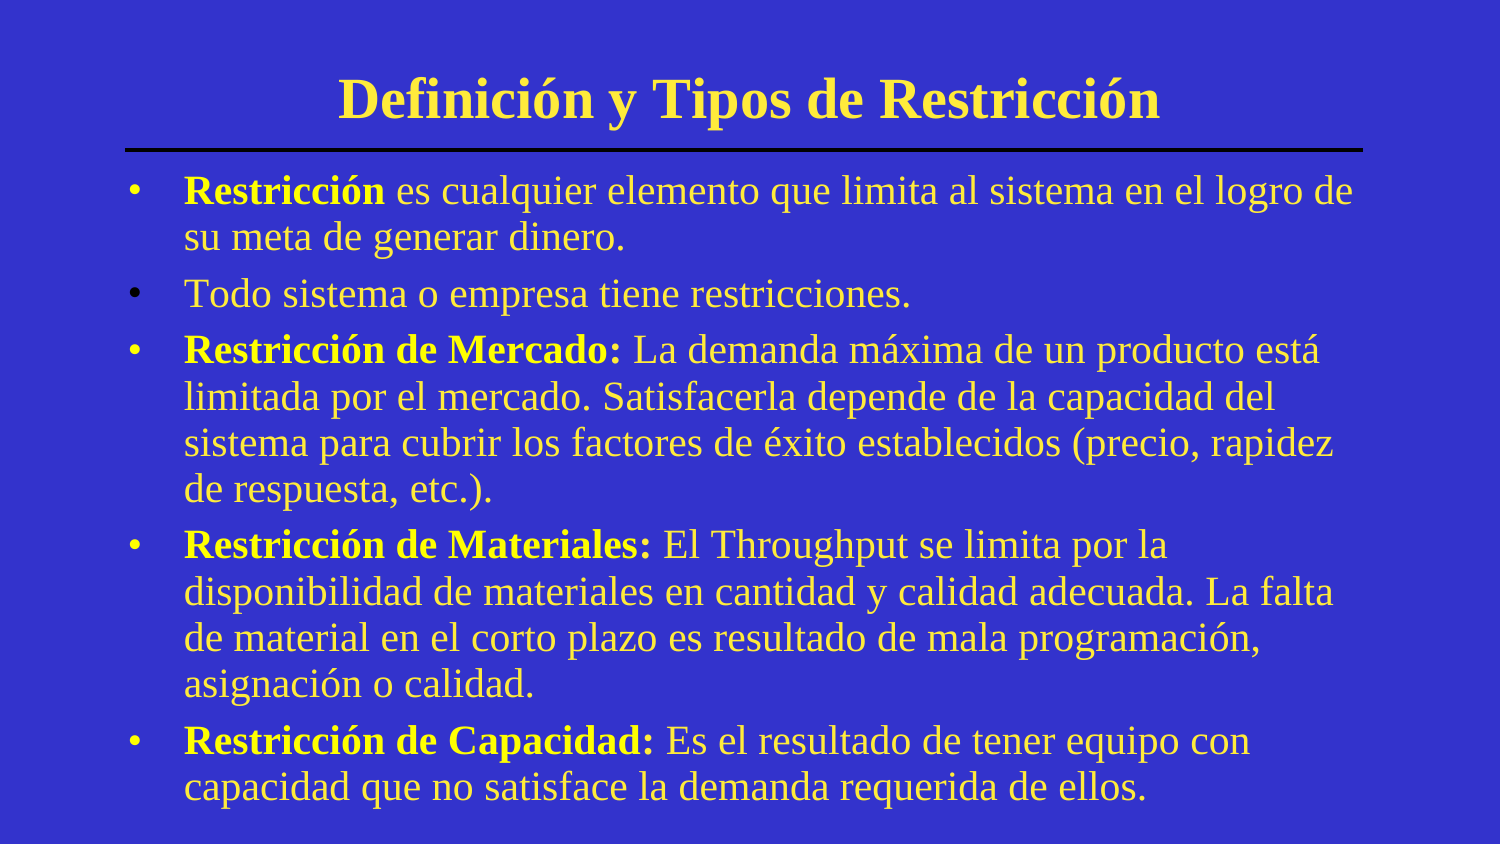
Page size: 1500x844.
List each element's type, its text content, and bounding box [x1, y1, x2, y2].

list Restricción es cualquier elemento que limita al sistema en el logro de su meta de generar dinero. Todo sistema o empresa tiene restricciones. Restricción de Mercado: La demanda máxima de un producto está limitada por el mercado. Satisfacerla depende de la capacidad del sistema para cubrir los factores de éxito establecidos (precio, rapidez de respuesta, etc.). Restricción de Materiales: El Throughput se limita por la disponibilidad de materiales en cantidad y calidad adecuada. La falta de material en el corto plazo es resultado de mala programación, asignación o calidad. Restricción de Capacidad: Es el resultado de tener equipo con capacidad que no satisface la demanda requerida de ellos. [112, 159, 1388, 666]
title Definición y Tipos de Restricción [112, 28, 1388, 159]
